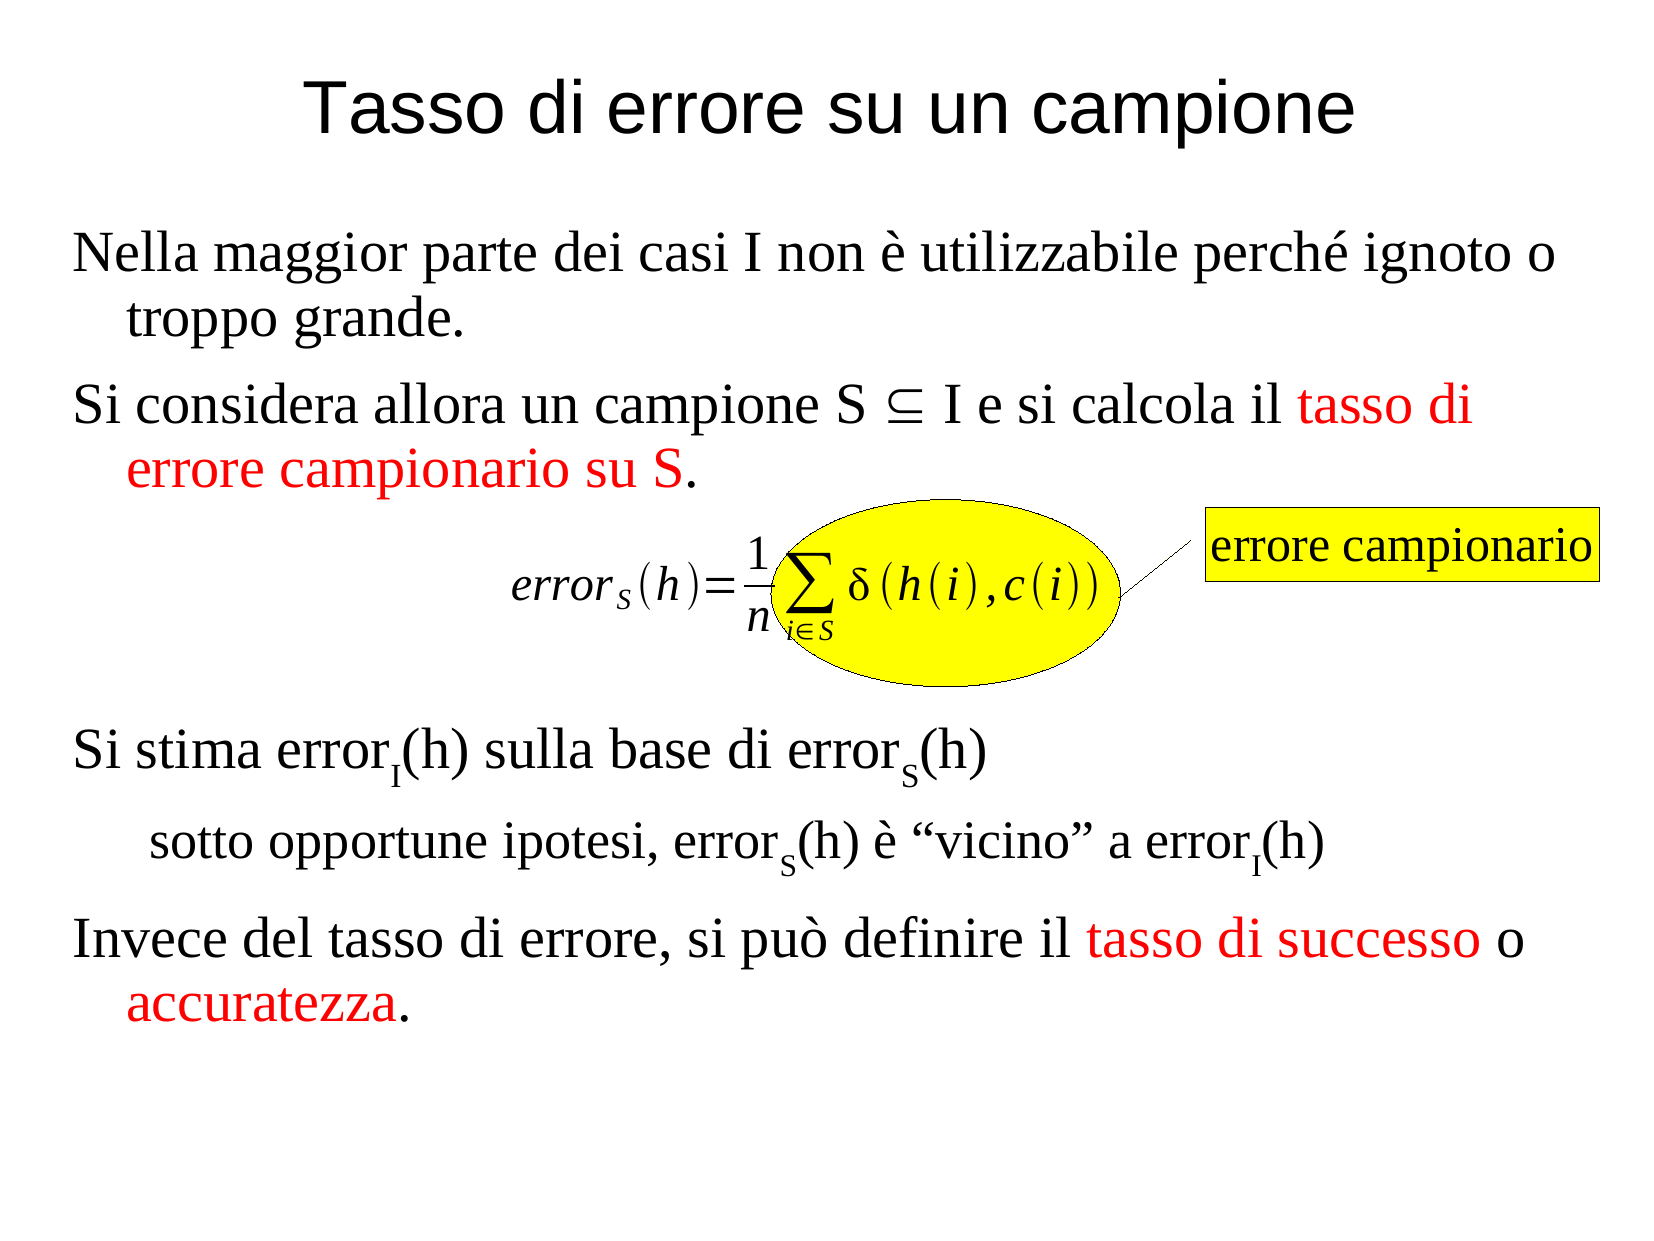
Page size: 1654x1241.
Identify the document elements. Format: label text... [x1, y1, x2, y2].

title Tasso di errore su un campione [52, 42, 1608, 173]
chart [498, 526, 1112, 648]
list Nella maggior parte dei casi I non è utilizzabile perché ignoto o troppo grande. Si considera allora un campione S ⊆ I e si calcola il tasso di errore campionario su S. Si stima errorI(h) sulla base di errorS(h) sotto opportune ipotesi, errorS(h) è “vicino” a errorI(h) Invece del tasso di errore, si può definire il tasso di successo o accuratezza. [55, 219, 1605, 1179]
